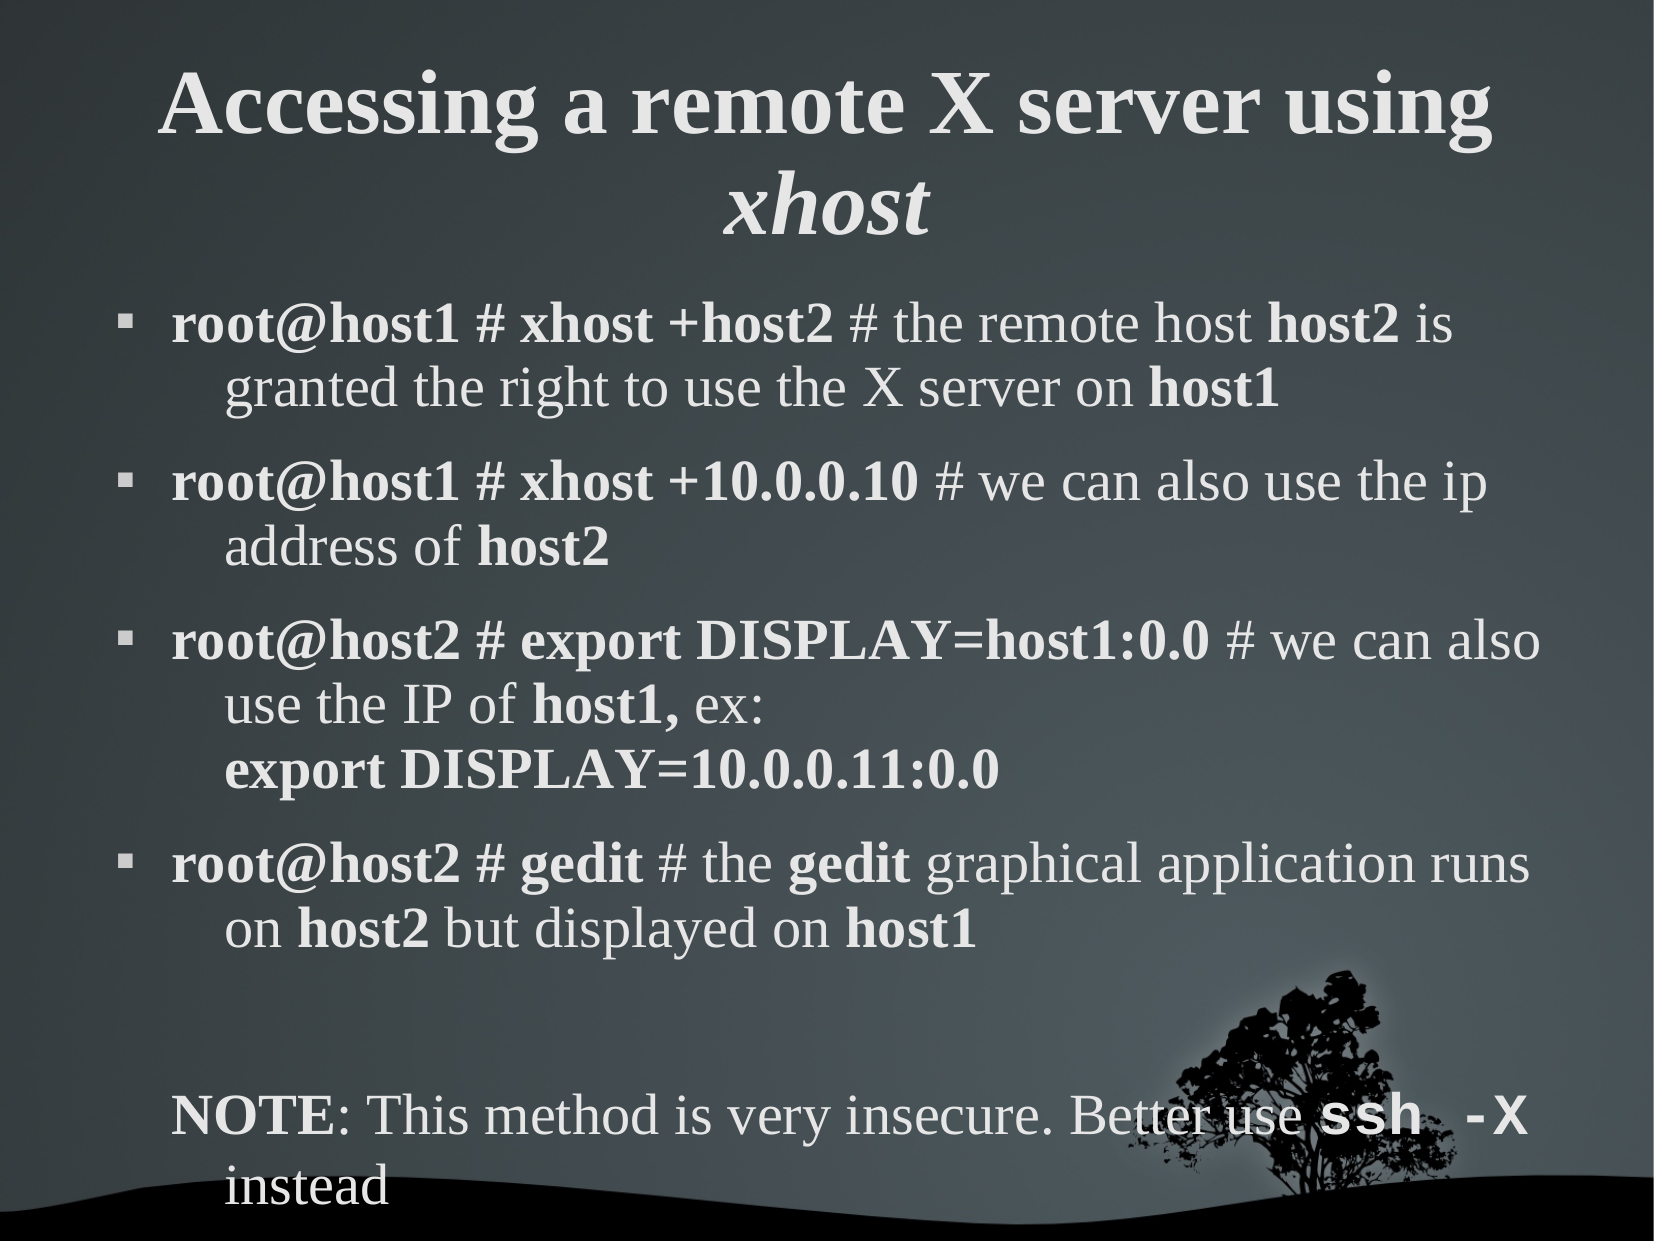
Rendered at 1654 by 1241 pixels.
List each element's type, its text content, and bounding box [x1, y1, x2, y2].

list root@host1 # xhost +host2 # the remote host host2 is granted the right to use the X server on host1 root@host1 # xhost +10.0.0.10 # we can also use the ip address of host2 root@host2 # export DISPLAY=host1:0.0 # we can also use the IP of host1, ex: export DISPLAY=10.0.0.11:0.0 root@host2 # gedit # the gedit graphical application runs on host2 but displayed on host1 NOTE: This method is very insecure. Better use ssh -X instead [82, 290, 1571, 1218]
picture [0, 0, 1654, 1241]
title Accessing a remote X server using xhost [82, 33, 1571, 273]
